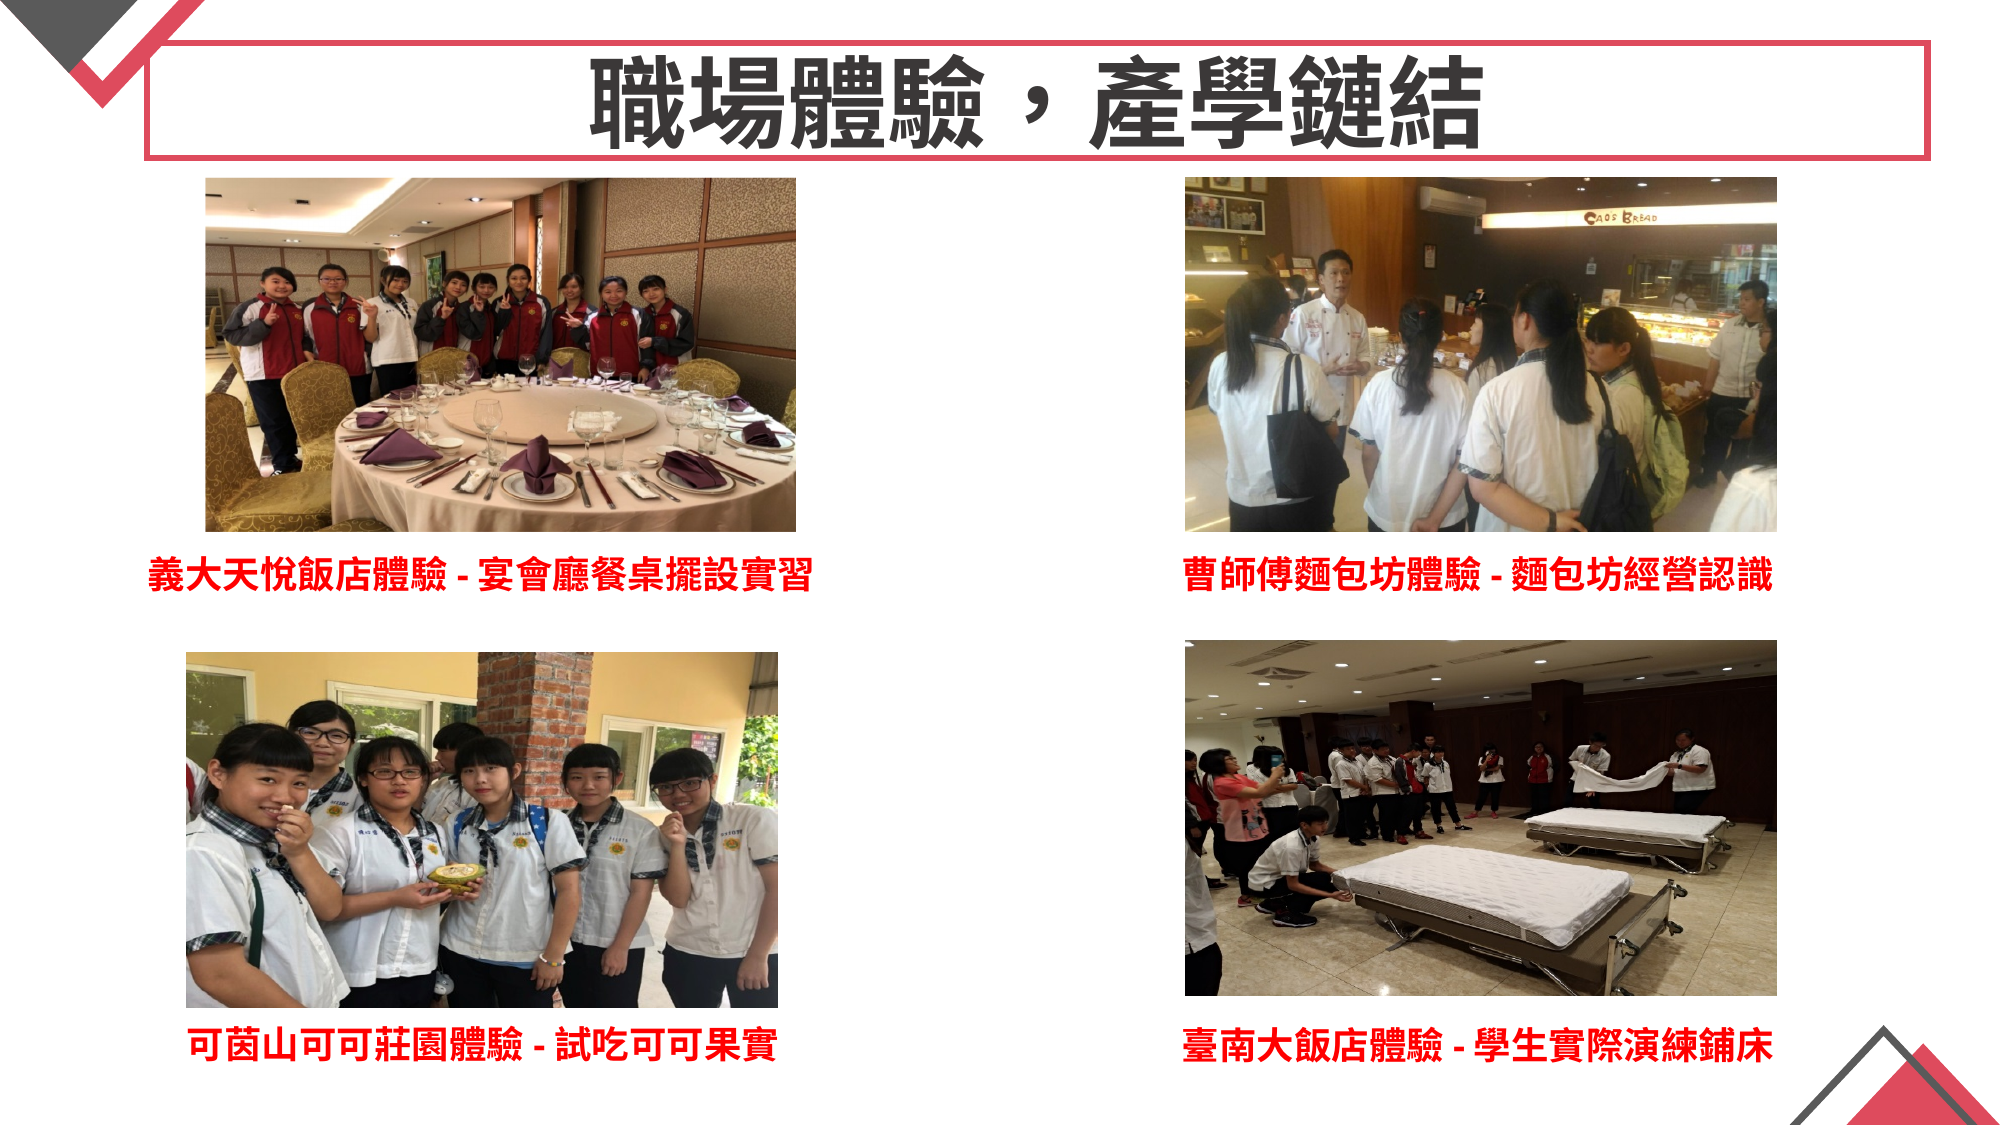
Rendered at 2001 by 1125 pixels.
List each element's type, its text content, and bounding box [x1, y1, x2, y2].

text_box 義大天悅飯店體驗-宴會廳餐桌擺設實習 [133, 544, 831, 604]
picture [205, 177, 796, 532]
text_box 臺南大飯店體驗-學生實際演練鋪床 [1166, 1014, 1789, 1075]
text_box 可茵山可可莊園體驗-試吃可可果實 [172, 1014, 795, 1074]
picture [1185, 177, 1777, 532]
picture [186, 652, 778, 1008]
text_box [1789, 1025, 2000, 1125]
picture [1185, 640, 1777, 996]
text_box 職場體驗，產學鏈結 [147, 43, 1928, 158]
text_box [0, 0, 205, 109]
text_box 曹師傅麵包坊體驗-麵包坊經營認識 [1166, 544, 1789, 604]
